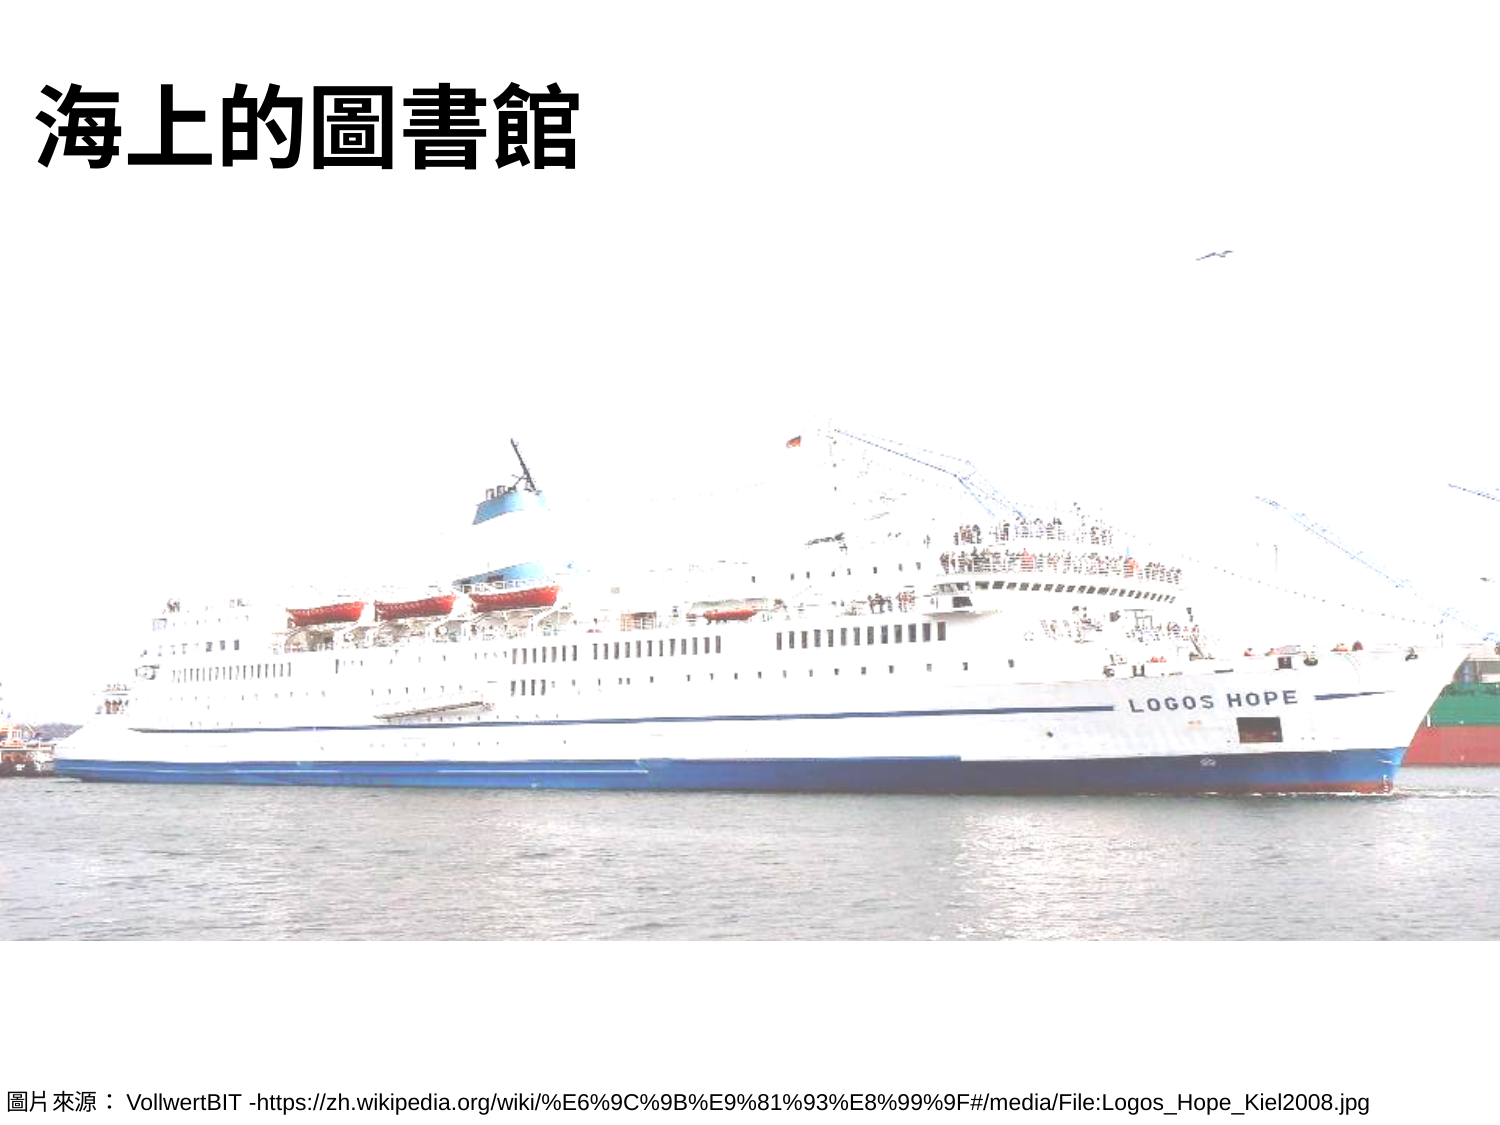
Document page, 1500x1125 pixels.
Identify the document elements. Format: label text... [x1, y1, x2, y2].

text_box 圖片來源：VollwertBIT -https://zh.wikipedia.org/wiki/%E6%9C%9B%E9%81%93%E8%99%9F#/media/File:Logos_Hope_Kiel2008.jpg [0, 1080, 1500, 1124]
picture [0, 243, 1500, 941]
title 海上的圖書館 [17, 30, 1368, 219]
